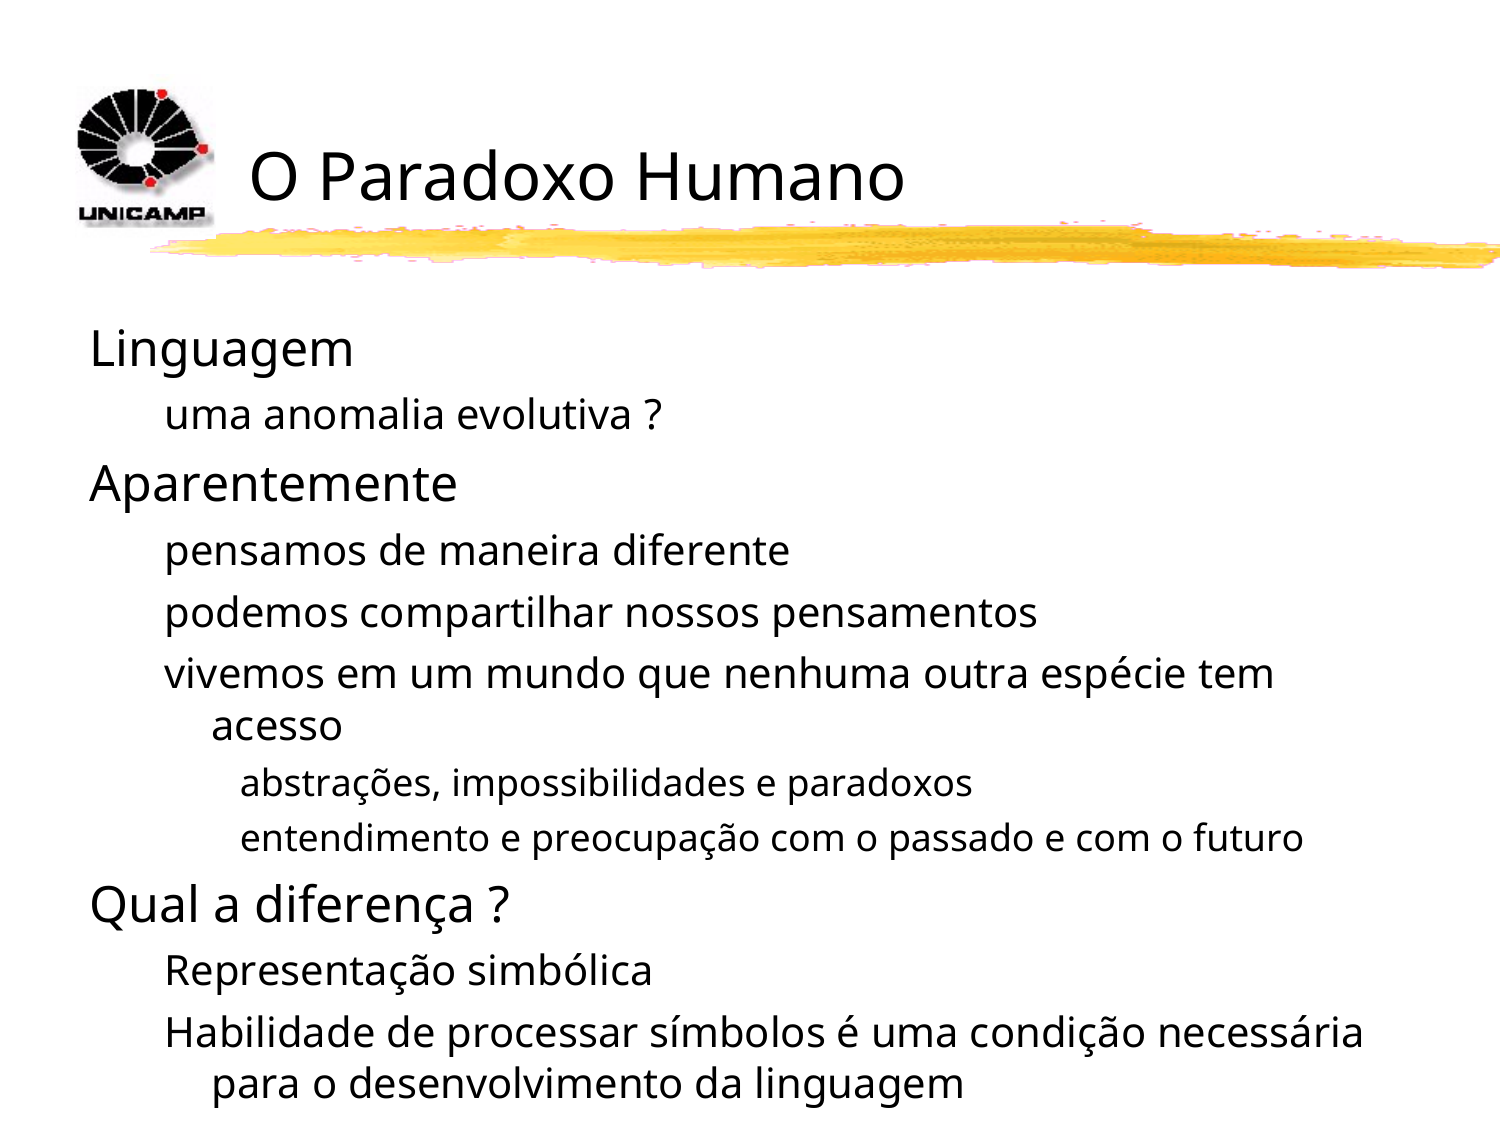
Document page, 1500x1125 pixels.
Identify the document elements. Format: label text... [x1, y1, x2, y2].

title O Paradoxo Humano [233, 37, 1434, 225]
list Linguagem uma anomalia evolutiva ? Aparentemente pensamos de maneira diferente podemos compartilhar nossos pensamentos vivemos em um mundo que nenhuma outra espécie tem acesso abstrações, impossibilidades e paradoxos entendimento e preocupação com o passado e com o futuro Qual a diferença ? Representação simbólica Habilidade de processar símbolos é uma condição necessária para o desenvolvimento da linguagem [74, 309, 1417, 994]
picture [75, 74, 1500, 279]
